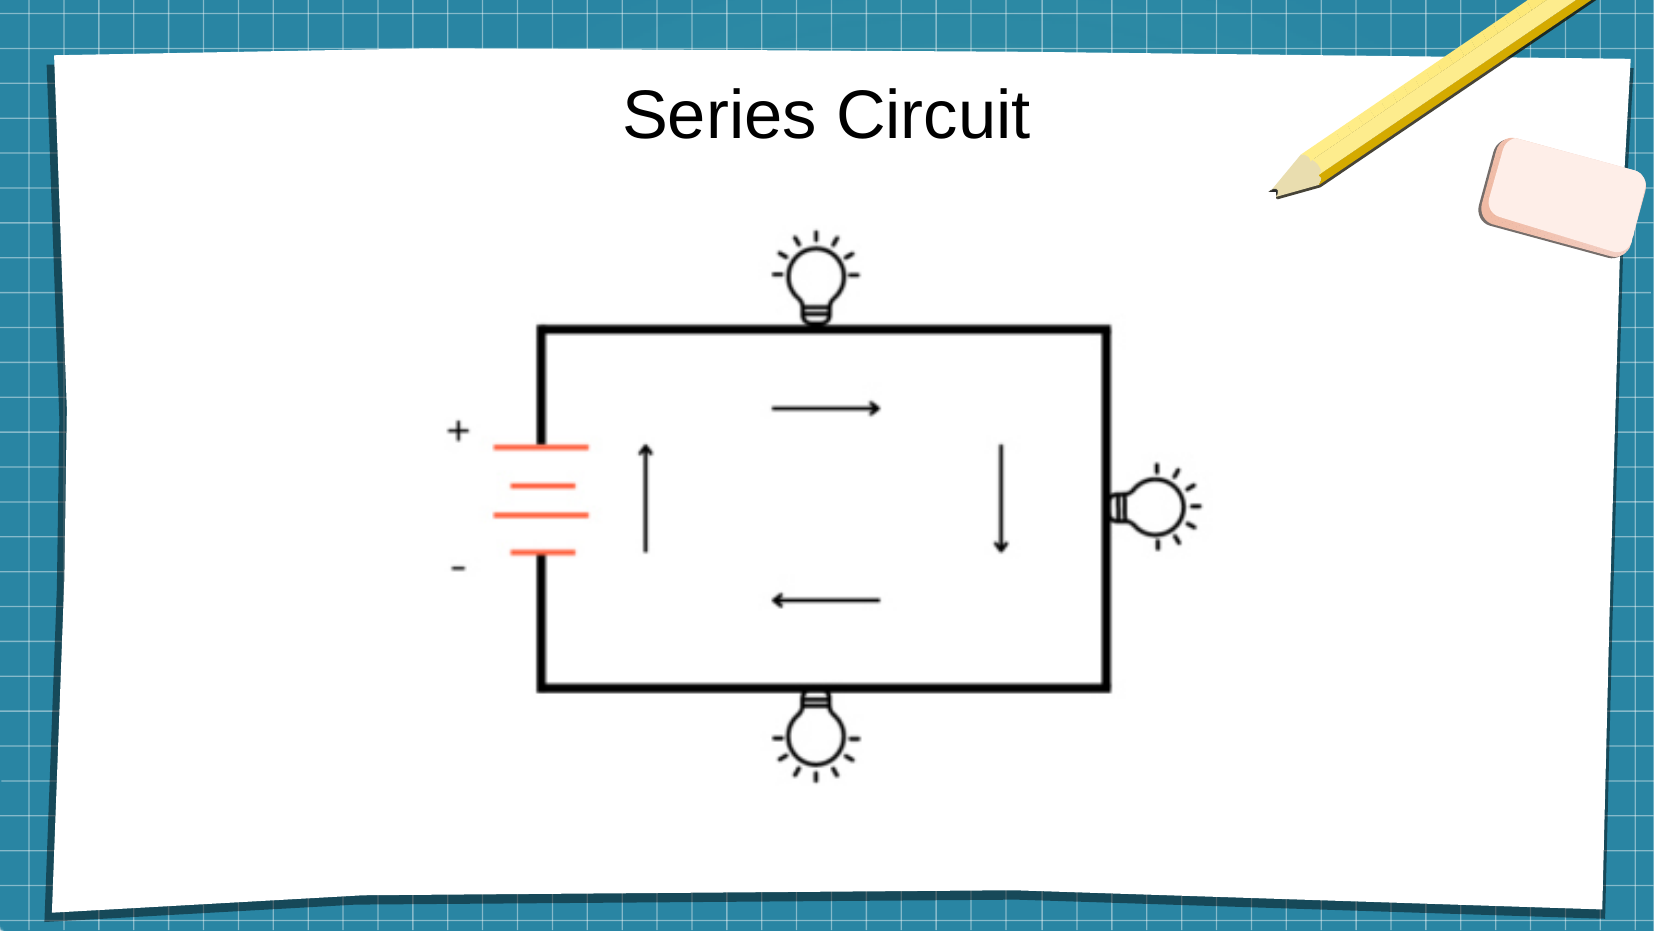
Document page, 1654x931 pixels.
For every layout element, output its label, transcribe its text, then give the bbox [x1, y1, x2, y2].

picture [358, 192, 1276, 827]
title Series Circuit [82, 37, 1571, 193]
